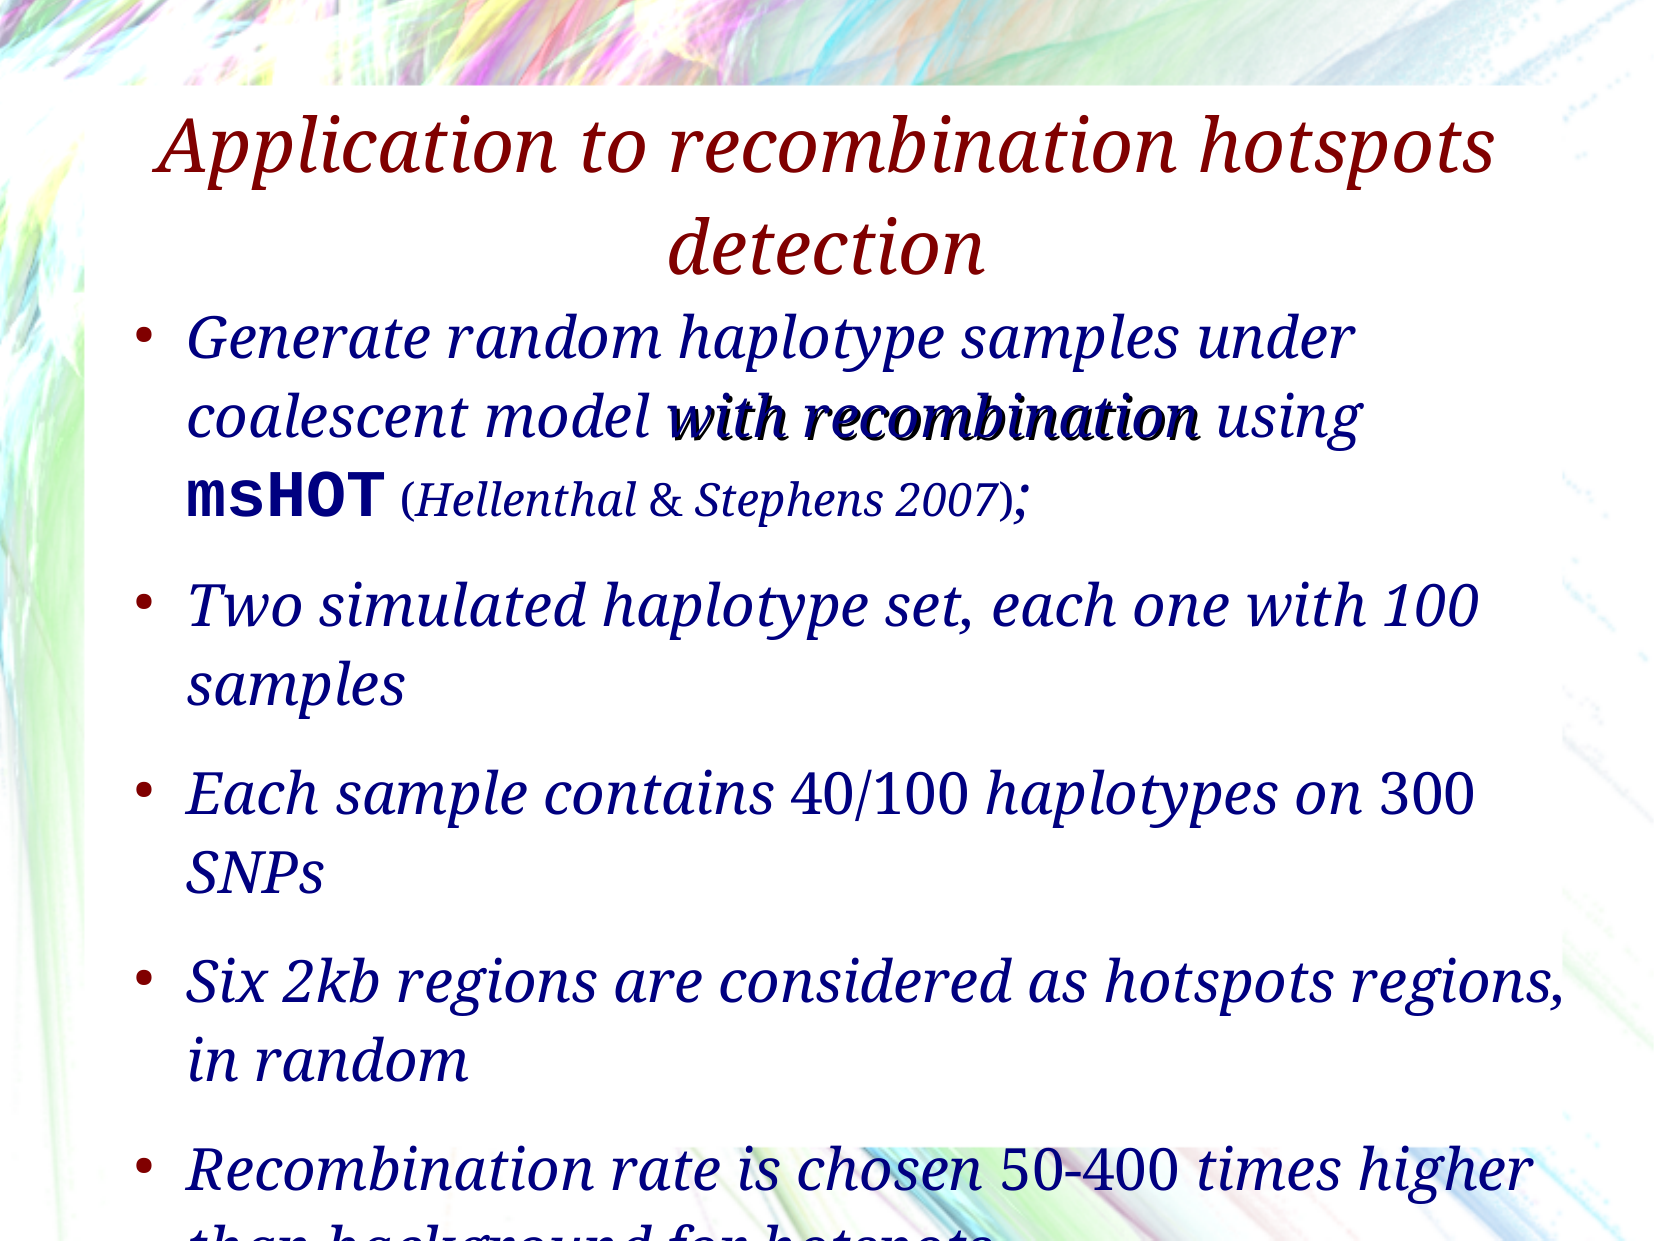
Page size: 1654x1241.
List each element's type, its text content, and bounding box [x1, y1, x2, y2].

list Generate random haplotype samples under coalescent model with recombination using msHOT (Hellenthal & Stephens 2007); Two simulated haplotype set, each one with 100 samples Each sample contains 40/100 haplotypes on 300 SNPs Six 2kb regions are considered as hotspots regions, in random Recombination rate is chosen 50-400 times higher than background for hotspots. [115, 296, 1574, 1105]
picture [0, 0, 1654, 1241]
title Application to recombination hotspots detection [82, 98, 1571, 291]
